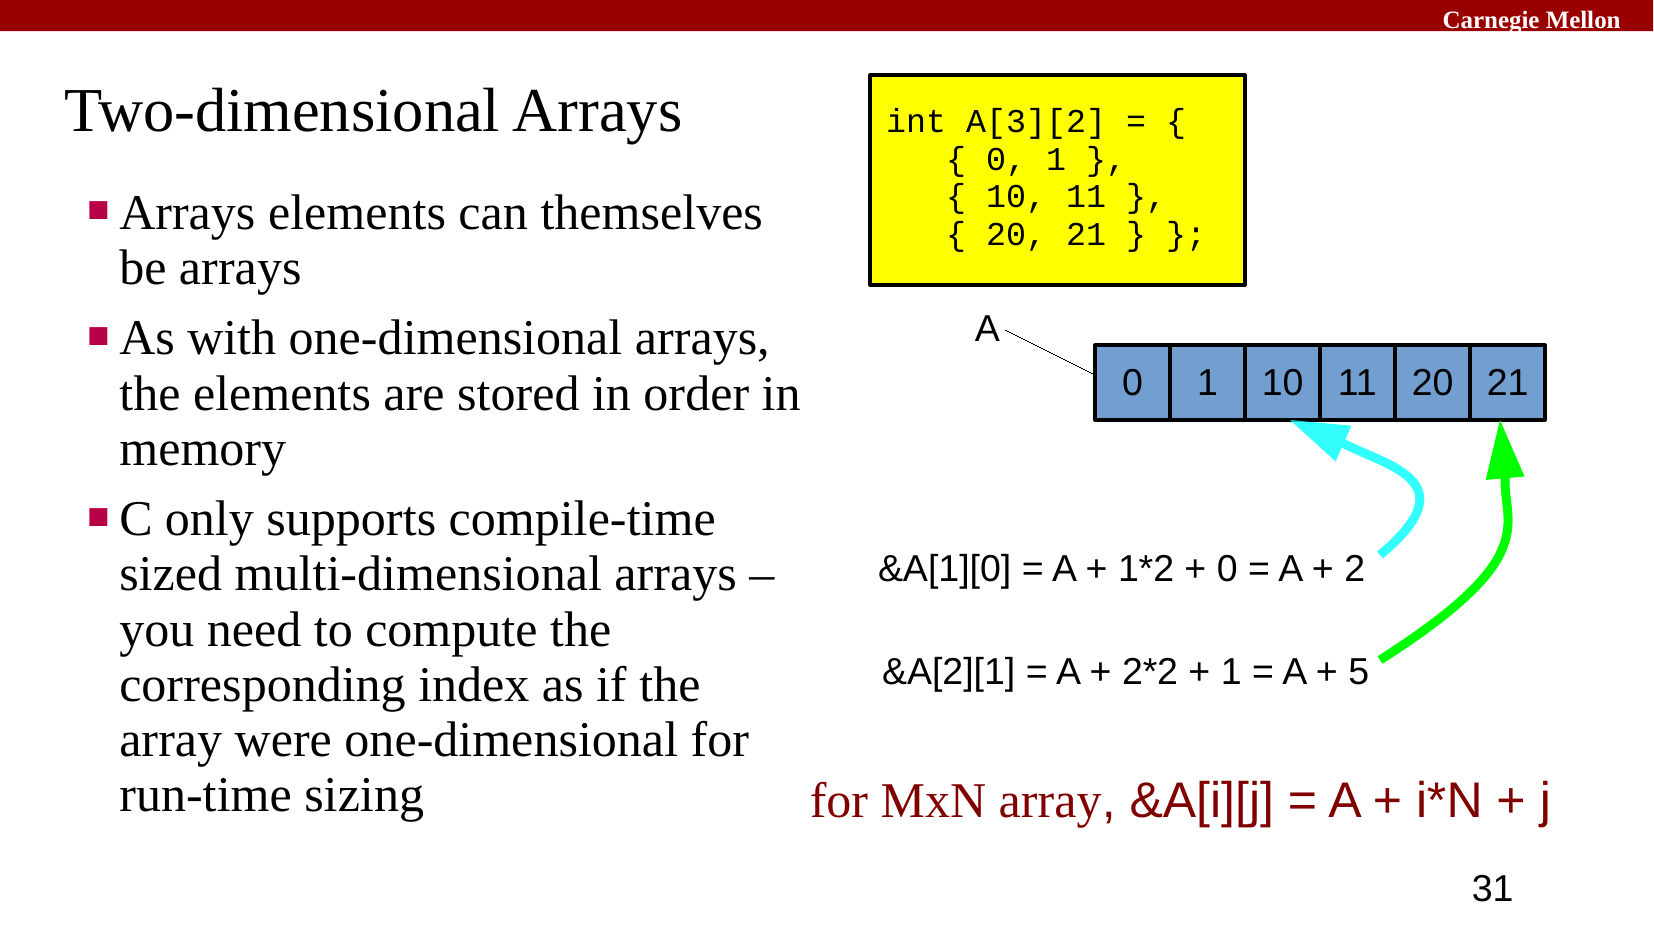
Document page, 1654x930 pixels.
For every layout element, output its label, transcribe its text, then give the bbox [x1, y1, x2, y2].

text_box 0 [1095, 344, 1170, 420]
text_box &A[2][1] = A + 2*2 + 1 = A + 5 [867, 643, 1384, 701]
text_box 1 [1170, 344, 1246, 420]
text_box 10 [1246, 344, 1321, 420]
text_box &A[1][0] = A + 1*2 + 0 = A + 2 [863, 540, 1381, 597]
text_box A [960, 300, 1021, 357]
text_box 11 [1321, 344, 1396, 420]
text_box int A[3][2] = { { 0, 1 }, { 10, 11 }, { 20, 21 } }; [870, 75, 1246, 285]
text_box 20 [1396, 344, 1471, 420]
list Arrays elements can themselves be arrays As with one-dimensional arrays, the elements are stored in order in memory C only supports compile-time sized multi-dimensional arrays – you need to compute the corresponding index as if the array were one-dimensional for run-time sizing [71, 184, 806, 859]
title Two-dimensional Arrays [64, 58, 1576, 163]
text_box 21 [1471, 344, 1546, 420]
text_box for MxN array, &A[i][j] = A + i*N + j [795, 765, 1576, 856]
